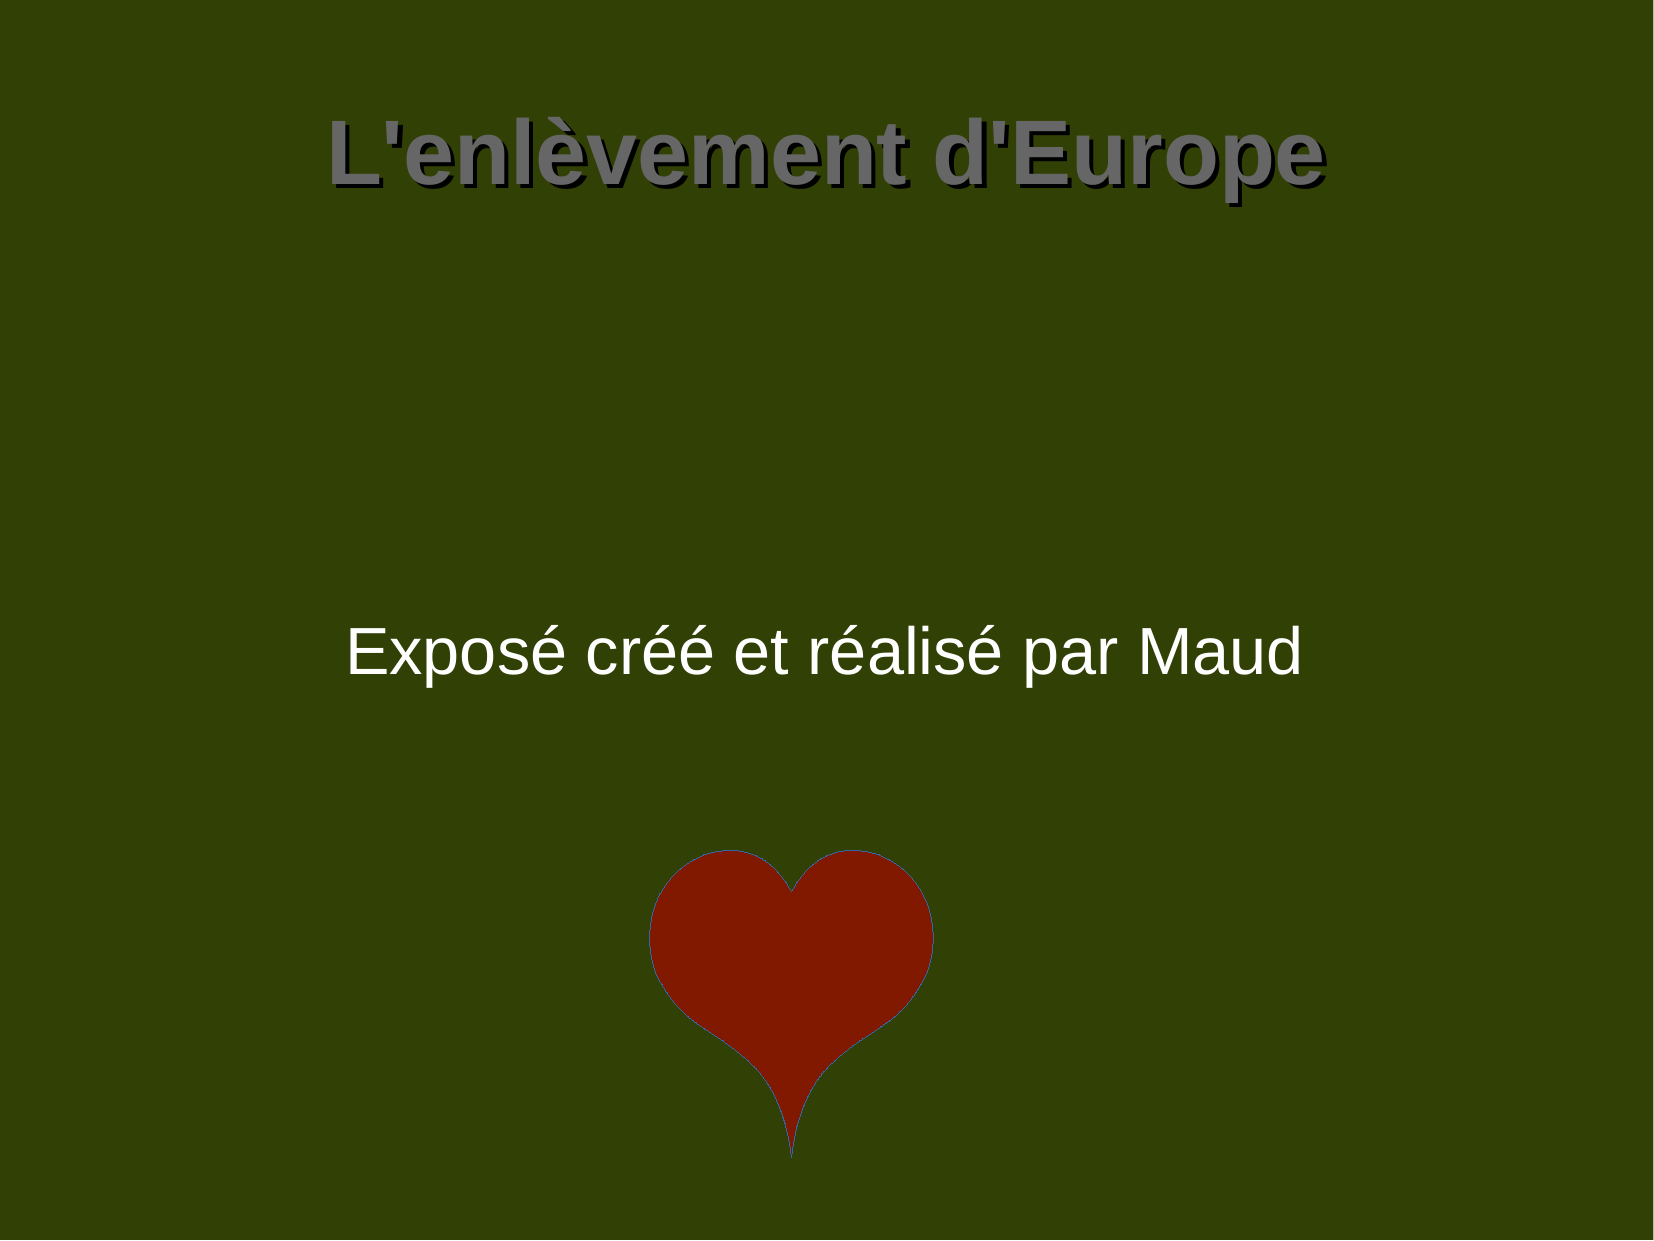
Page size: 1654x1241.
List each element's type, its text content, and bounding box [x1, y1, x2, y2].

title L'enlèvement d'Europe [82, 49, 1571, 257]
text_box Exposé créé et réalisé par Maud [259, 614, 1319, 704]
text_box [649, 850, 934, 1158]
